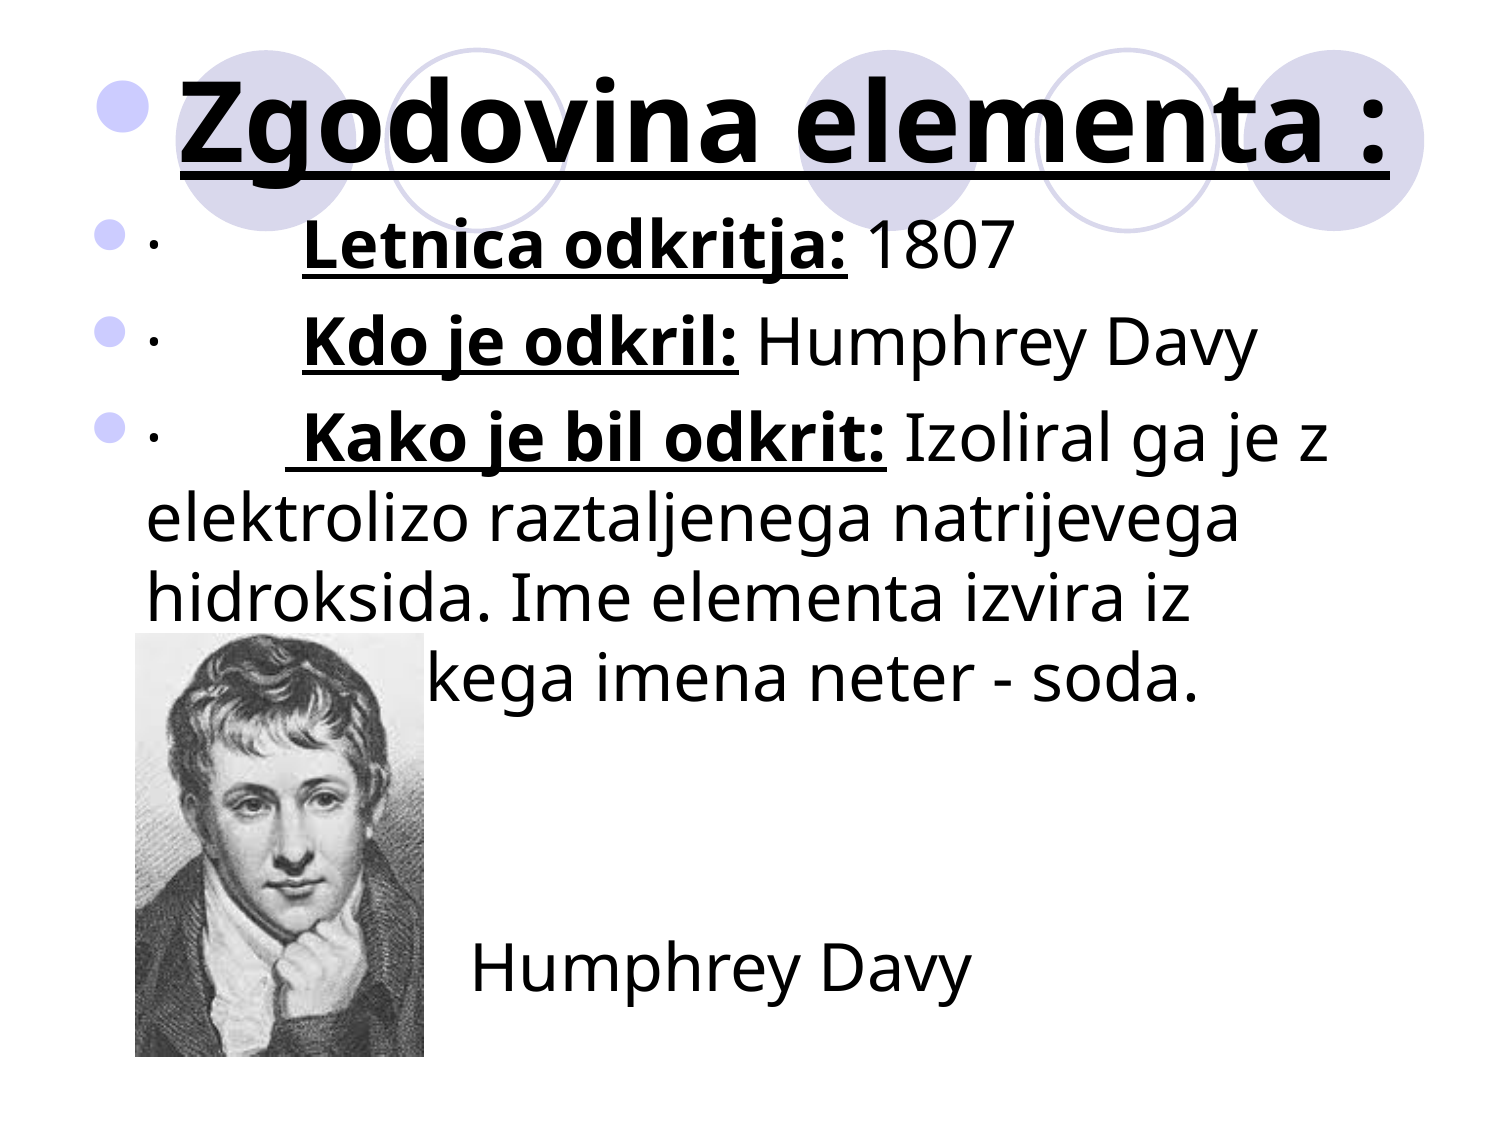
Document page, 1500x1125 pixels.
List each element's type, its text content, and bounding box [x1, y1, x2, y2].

list Zgodovina elementa : · Letnica odkritja: 1807 · Kdo je odkril: Humphrey Davy · Kako je bil odkrit: Izoliral ga je z elektrolizo raztaljenega natrijevega hidroksida. Ime elementa izvira iz egipčanskega imena neter - soda. Humphrey Davy [75, 42, 1425, 1125]
picture [135, 633, 424, 1057]
